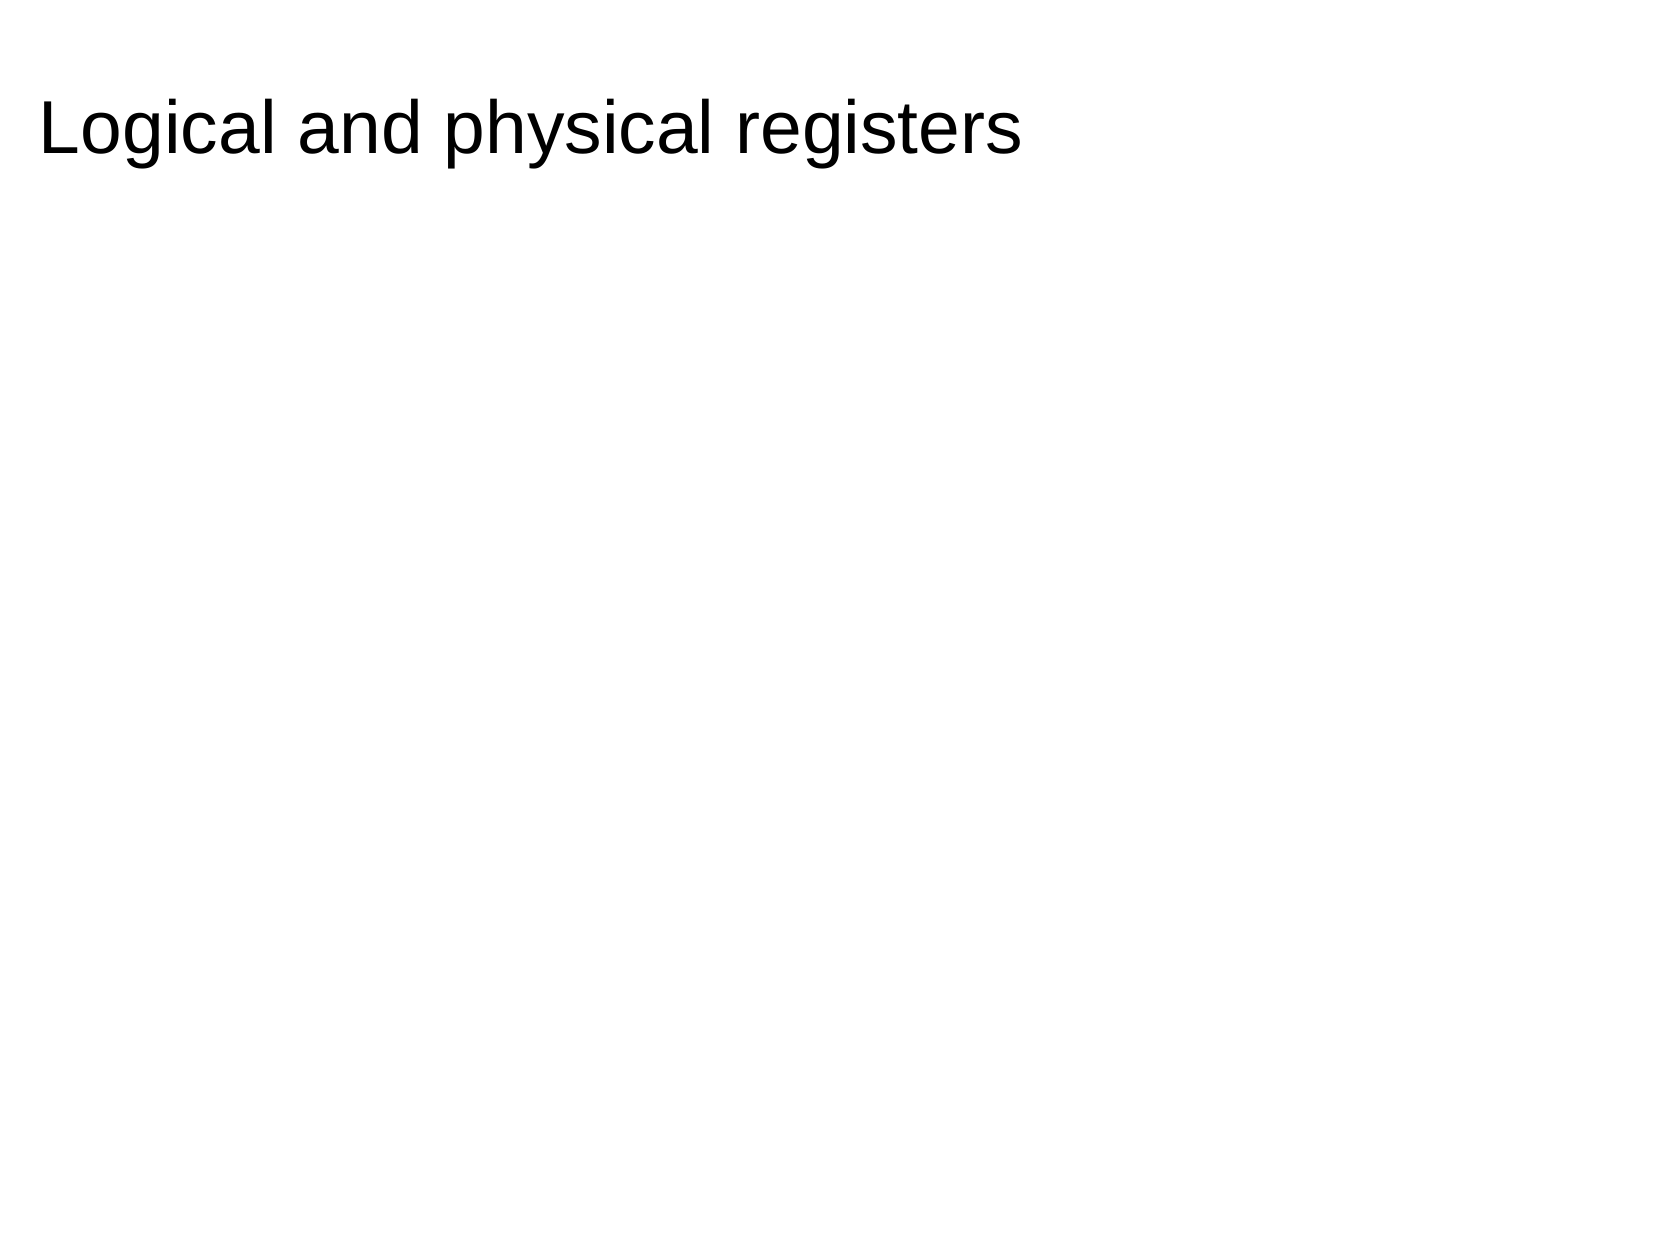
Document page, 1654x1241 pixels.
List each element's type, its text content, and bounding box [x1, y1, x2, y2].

text_box Logical and physical registers [24, 71, 1039, 177]
